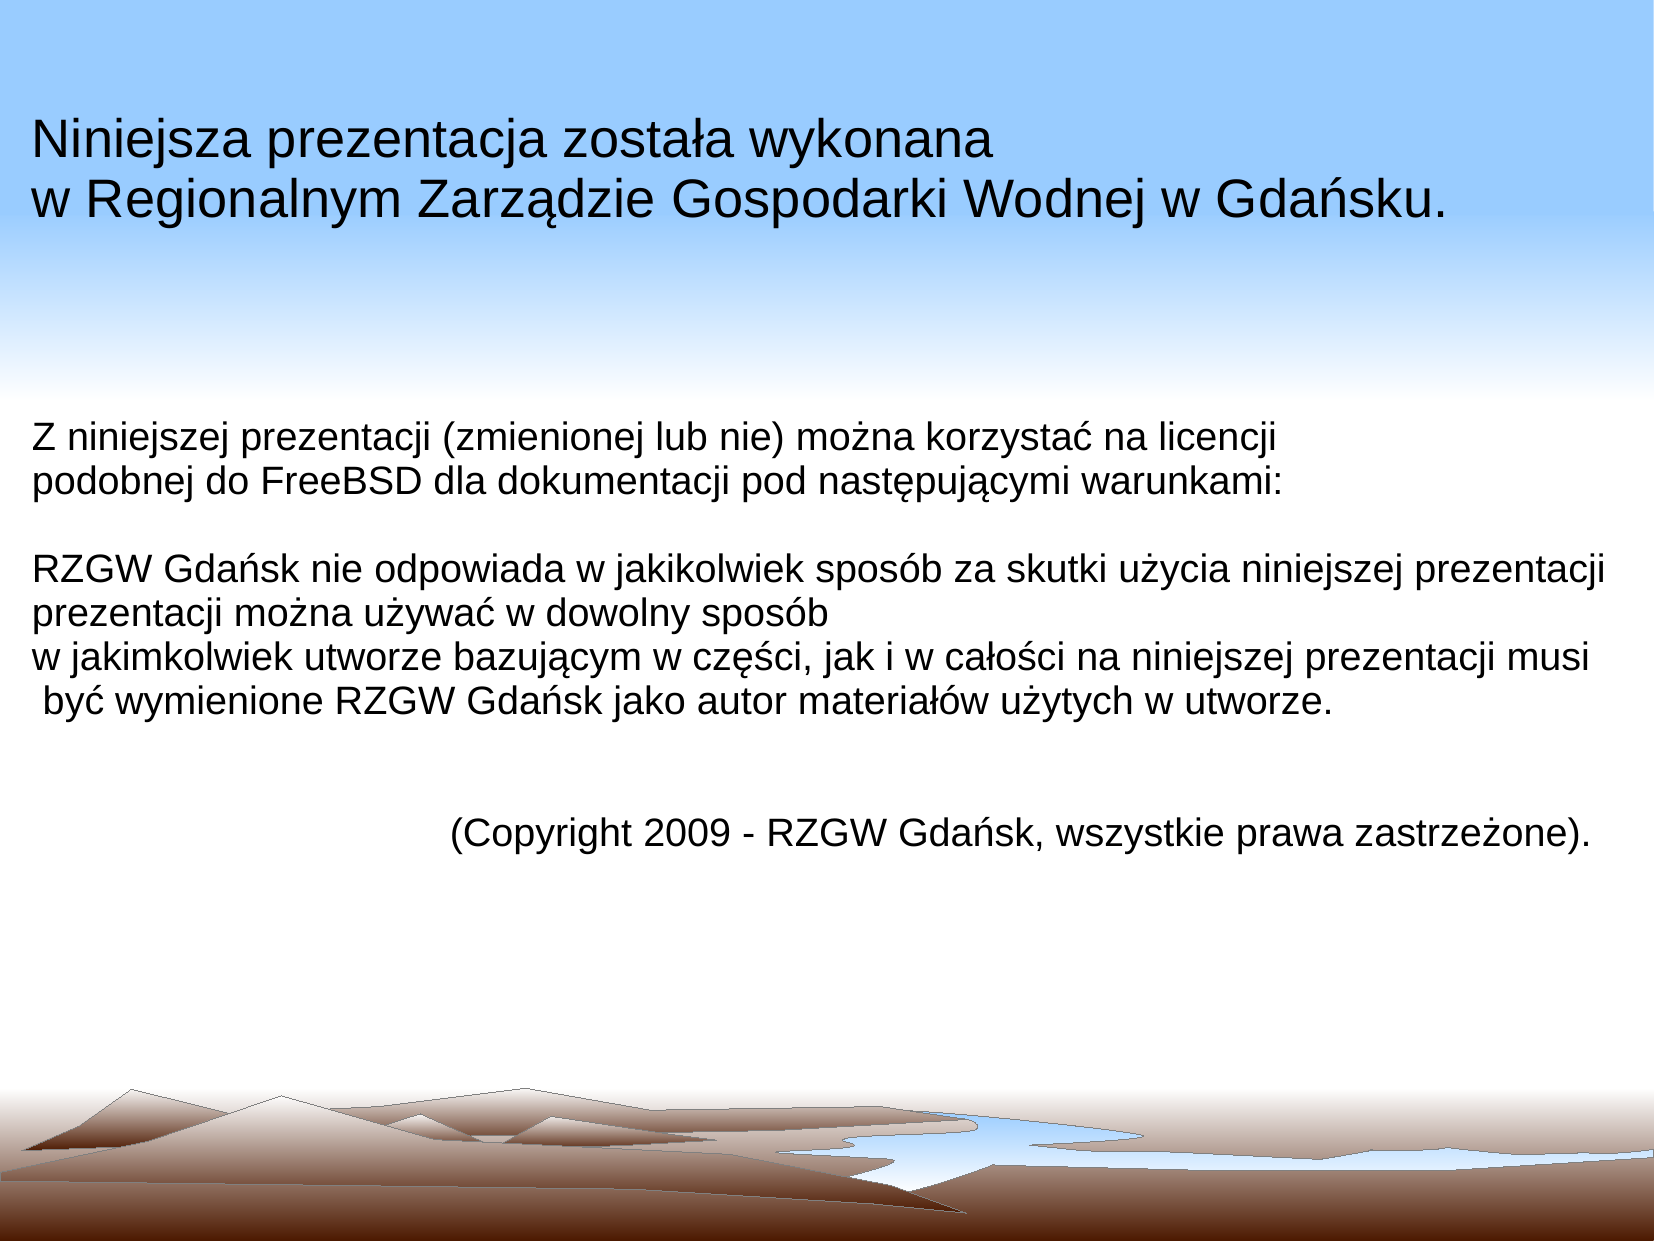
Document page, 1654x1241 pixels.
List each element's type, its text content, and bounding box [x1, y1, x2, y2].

text_box Niniejsza prezentacja została wykonana w Regionalnym Zarządzie Gospodarki Wodnej w Gdańsku. Z niniejszej prezentacji (zmienionej lub nie) można korzystać na licencji podobnej do FreeBSD dla dokumentacji pod następującymi warunkami: RZGW Gdańsk nie odpowiada w jakikolwiek sposób za skutki użycia niniejszej prezentacji prezentacji można używać w dowolny sposób w jakimkolwiek utworze bazującym w części, jak i w całości na niniejszej prezentacji musi być wymienione RZGW Gdańsk jako autor materiałów użytych w utworze. (Copyright 2009 - RZGW Gdańsk, wszystkie prawa zastrzeżone). [17, 101, 1635, 863]
